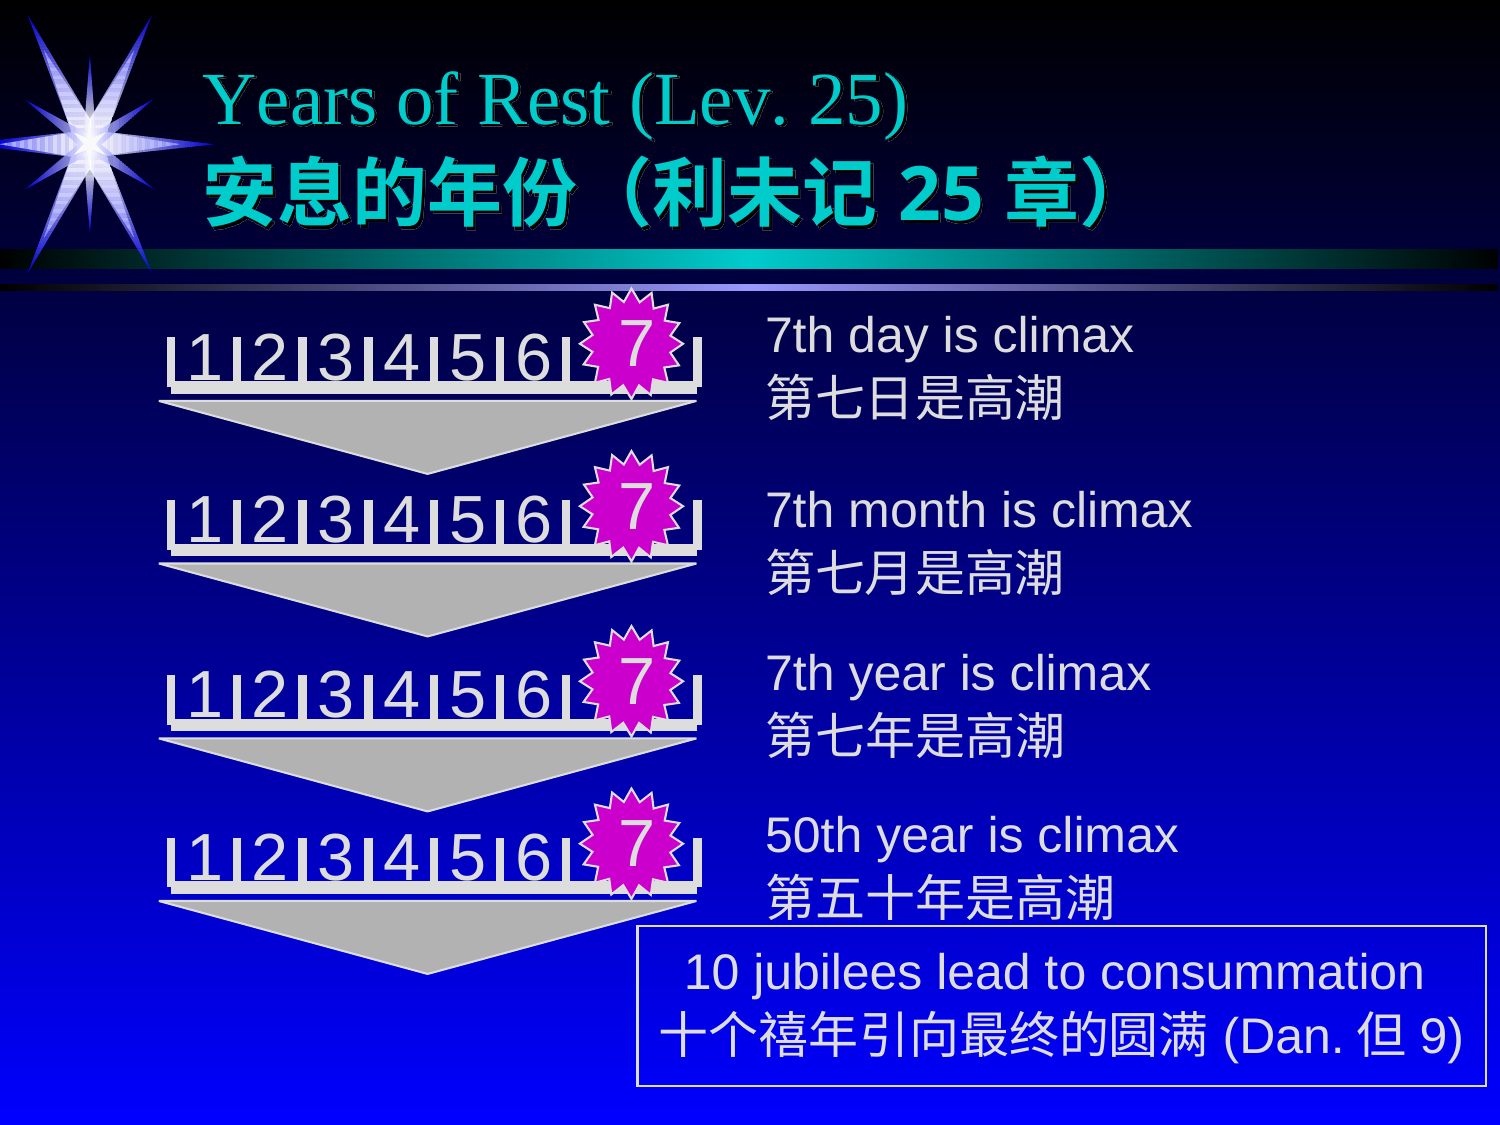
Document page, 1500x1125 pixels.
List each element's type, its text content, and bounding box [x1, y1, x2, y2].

text_box 5 [434, 312, 500, 400]
text_box 7 [579, 788, 684, 899]
text_box 7 [579, 288, 684, 400]
text_box [158, 738, 697, 812]
text_box 7th month is climax 第七月是高潮 [749, 474, 1408, 615]
text_box 50th year is climax 第五十年是高潮 [750, 799, 1422, 926]
text_box 7 [579, 626, 684, 737]
text_box 6 [500, 312, 579, 400]
text_box [158, 400, 697, 474]
text_box 4 [368, 312, 434, 400]
text_box 1 [171, 649, 236, 738]
text_box 10 jubilees lead to consummation 十个禧年引向最终的圆满(Dan.但9) [637, 926, 1486, 1087]
text_box 6 [500, 474, 579, 563]
text_box 2 [236, 474, 302, 563]
text_box 5 [434, 474, 500, 563]
text_box 2 [236, 649, 302, 738]
text_box 7 [579, 451, 684, 562]
text_box 7th day is climax 第七日是高潮 [749, 299, 1408, 440]
text_box 3 [302, 312, 368, 400]
text_box 4 [368, 474, 434, 563]
title Years of Rest (Lev. 25) 安息的年份（利未记25章） [187, 56, 1463, 244]
text_box 3 [302, 649, 368, 738]
text_box 5 [434, 812, 500, 901]
text_box [158, 901, 697, 974]
text_box 5 [434, 649, 500, 738]
text_box [158, 563, 697, 637]
text_box 6 [500, 812, 579, 901]
text_box 2 [236, 812, 302, 901]
text_box 7th year is climax 第七年是高潮 [750, 637, 1422, 777]
text_box 3 [302, 474, 368, 563]
text_box 1 [171, 312, 236, 400]
text_box 6 [500, 649, 579, 738]
text_box 1 [171, 474, 236, 563]
text_box 2 [236, 312, 302, 400]
text_box 3 [302, 812, 368, 901]
text_box 4 [368, 812, 434, 901]
text_box 4 [368, 649, 434, 738]
text_box 1 [171, 812, 236, 901]
